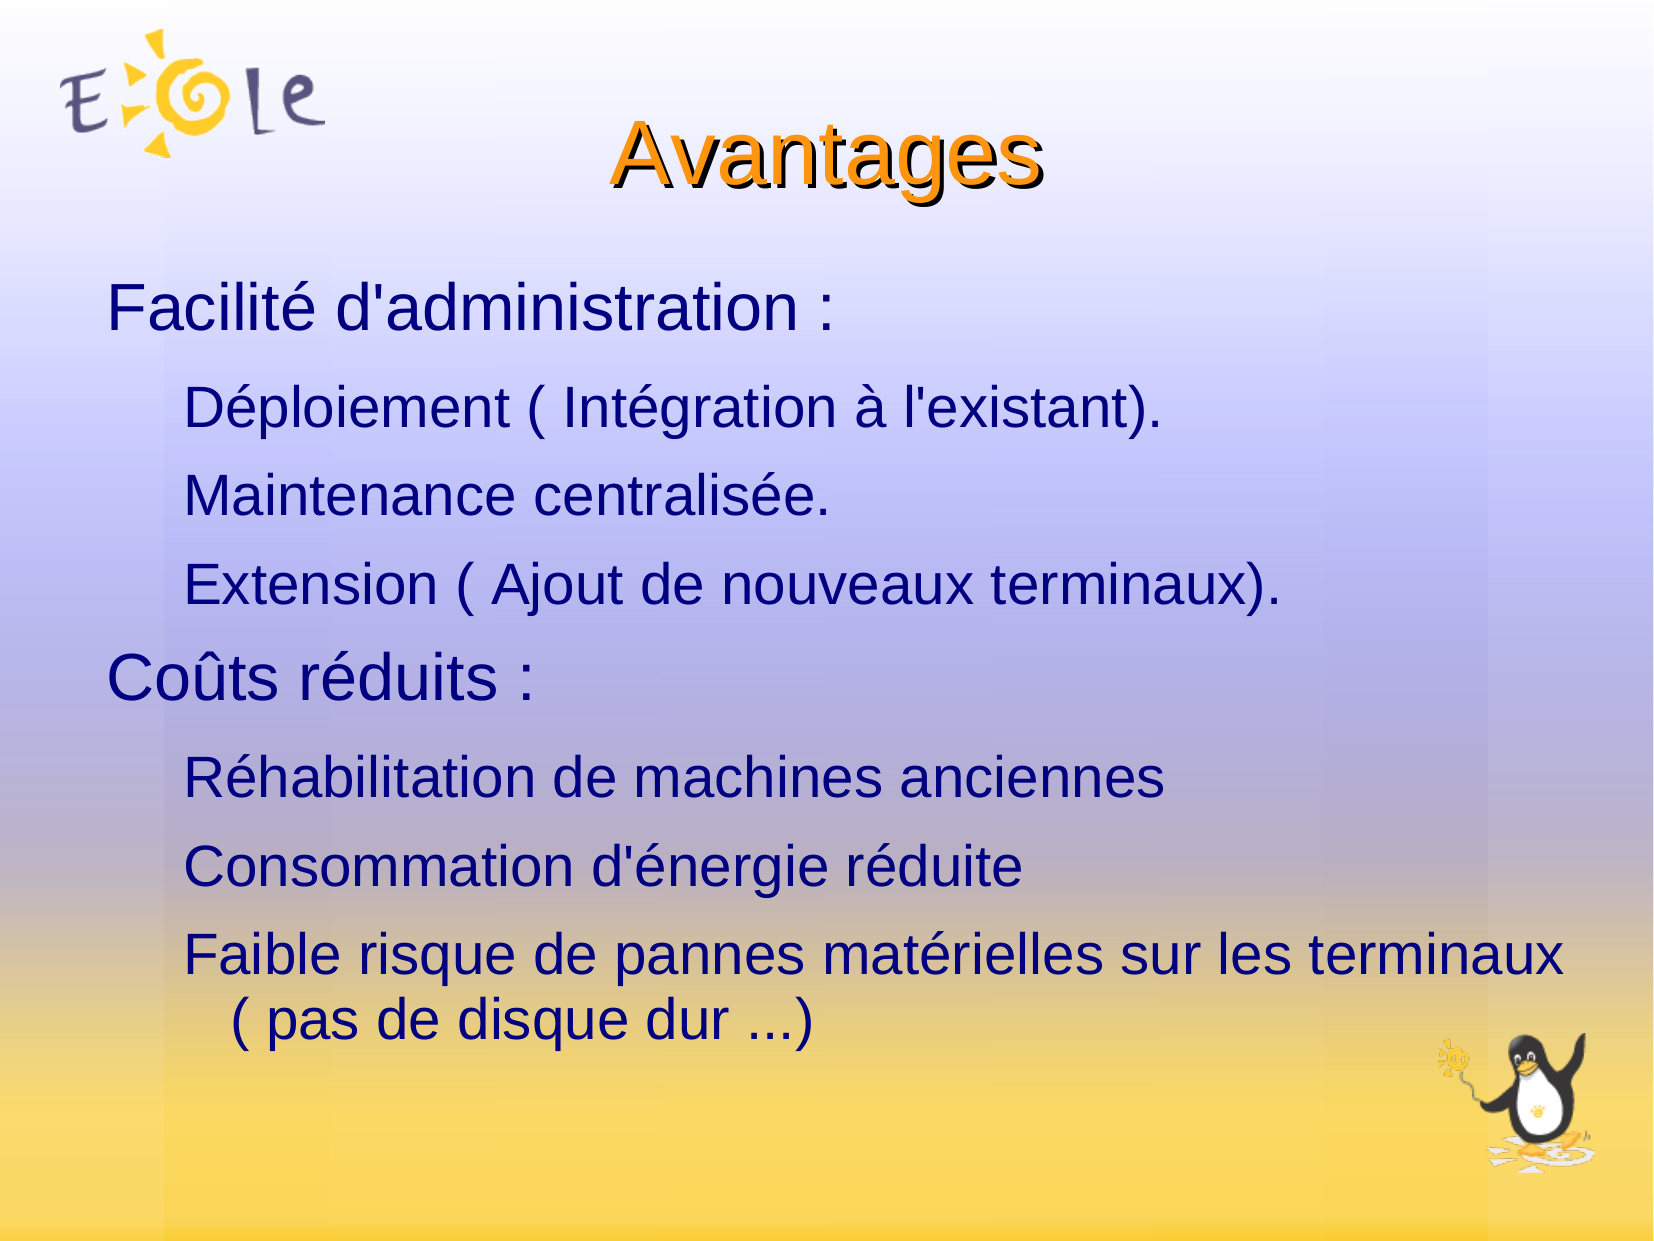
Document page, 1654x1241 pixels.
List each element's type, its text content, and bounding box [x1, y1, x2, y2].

picture [0, 0, 1654, 1241]
list Facilité d'administration : Déploiement ( Intégration à l'existant). Maintenance centralisée. Extension ( Ajout de nouveaux terminaux). Coûts réduits : Réhabilitation de machines anciennes Consommation d'énergie réduite Faible risque de pannes matérielles sur les terminaux ( pas de disque dur ...) [88, 270, 1577, 1070]
title Avantages [82, 49, 1571, 257]
